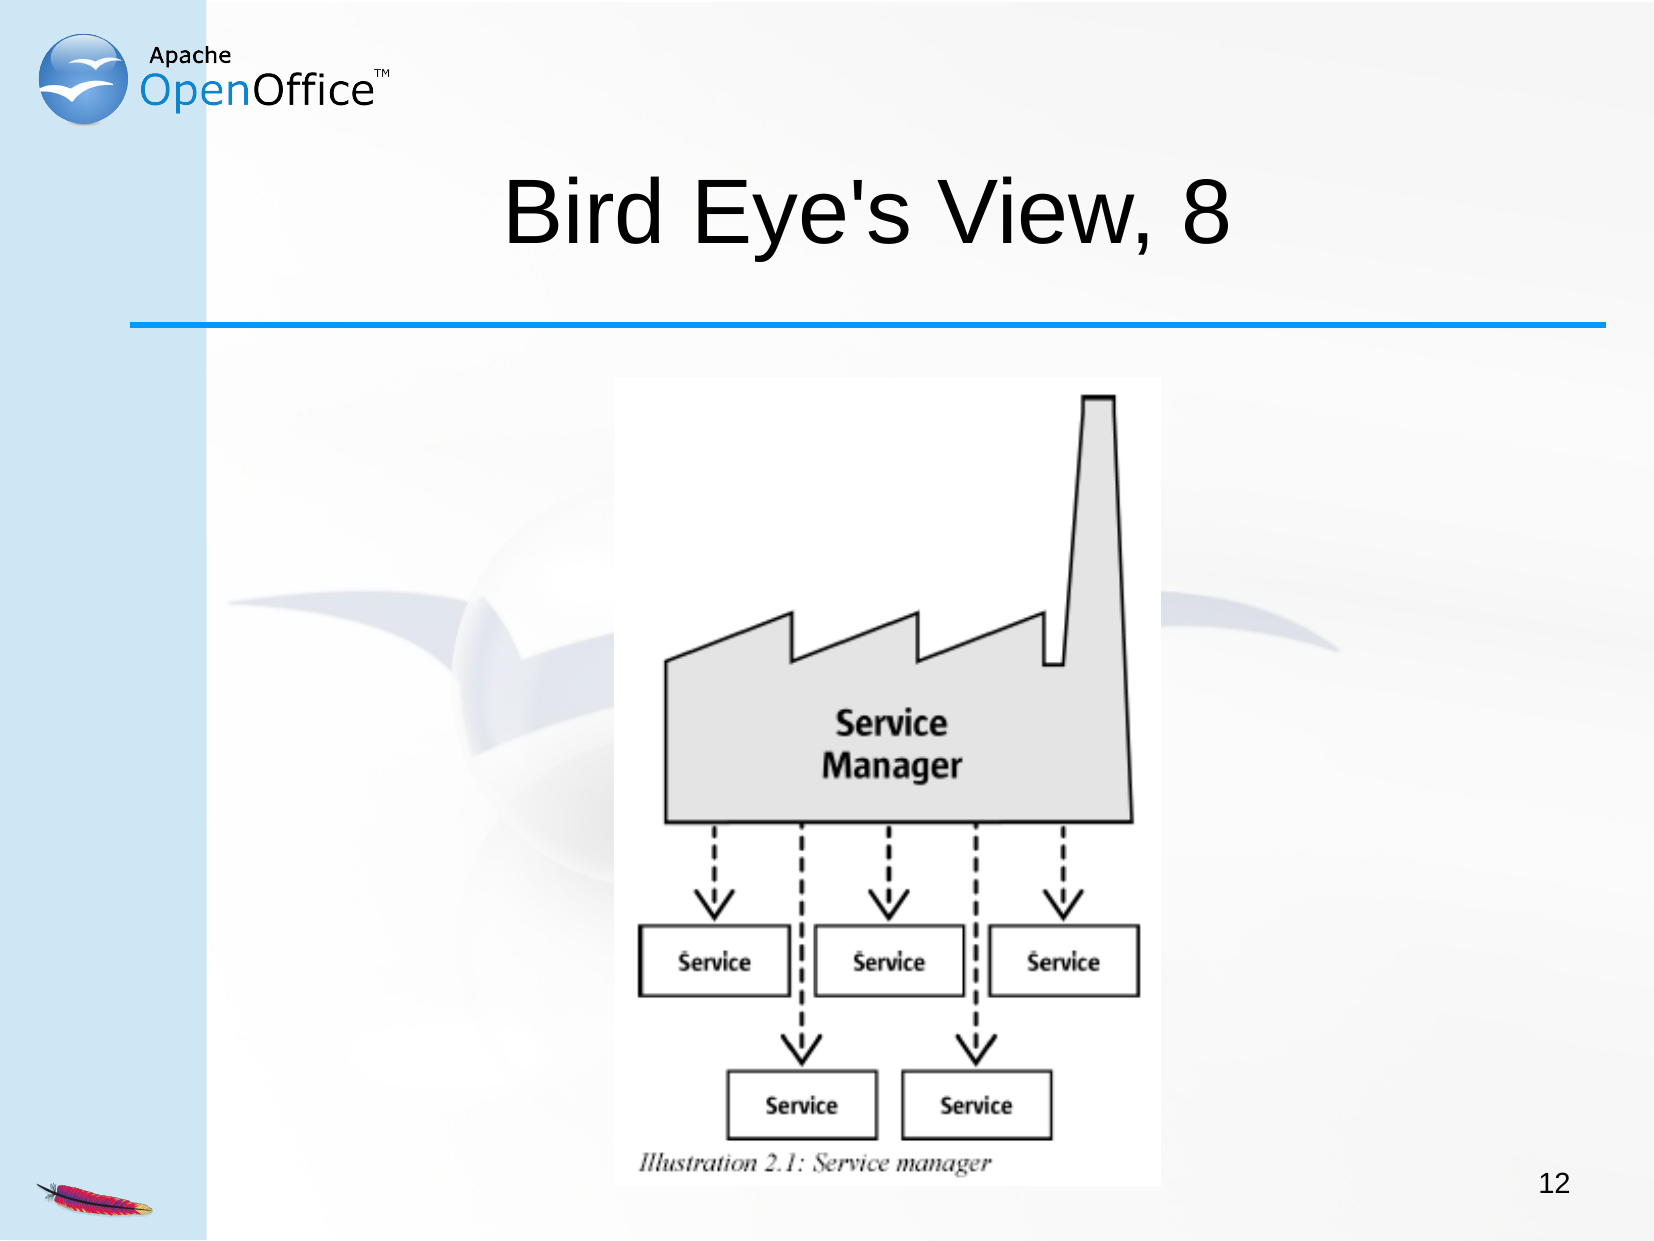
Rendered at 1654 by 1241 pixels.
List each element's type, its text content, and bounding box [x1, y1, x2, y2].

title Bird Eye's View, 8 [165, 108, 1571, 316]
picture [35, 1181, 154, 1219]
picture [35, 2, 1654, 1241]
